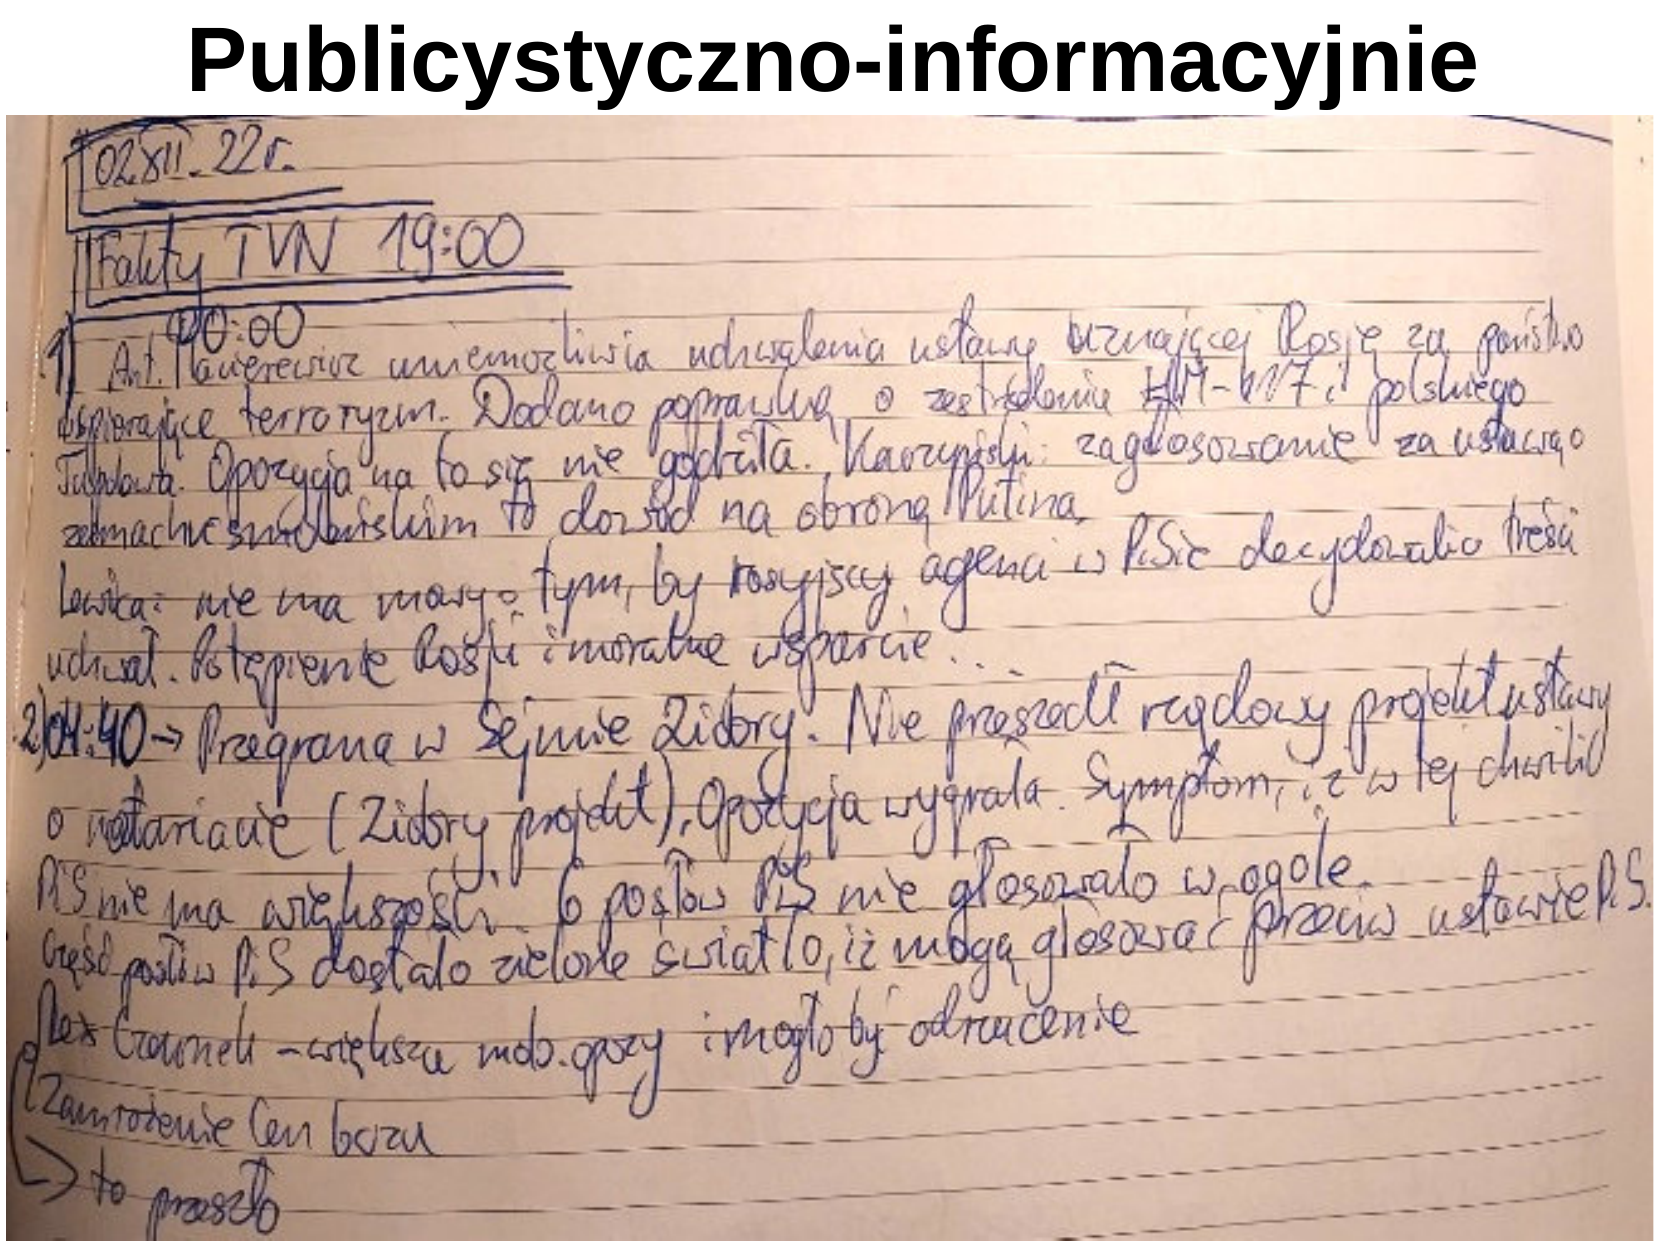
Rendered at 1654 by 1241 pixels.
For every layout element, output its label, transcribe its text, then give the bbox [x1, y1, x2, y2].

picture [6, 115, 1654, 1241]
title Publicystyczno-informacyjnie [90, 8, 1579, 112]
